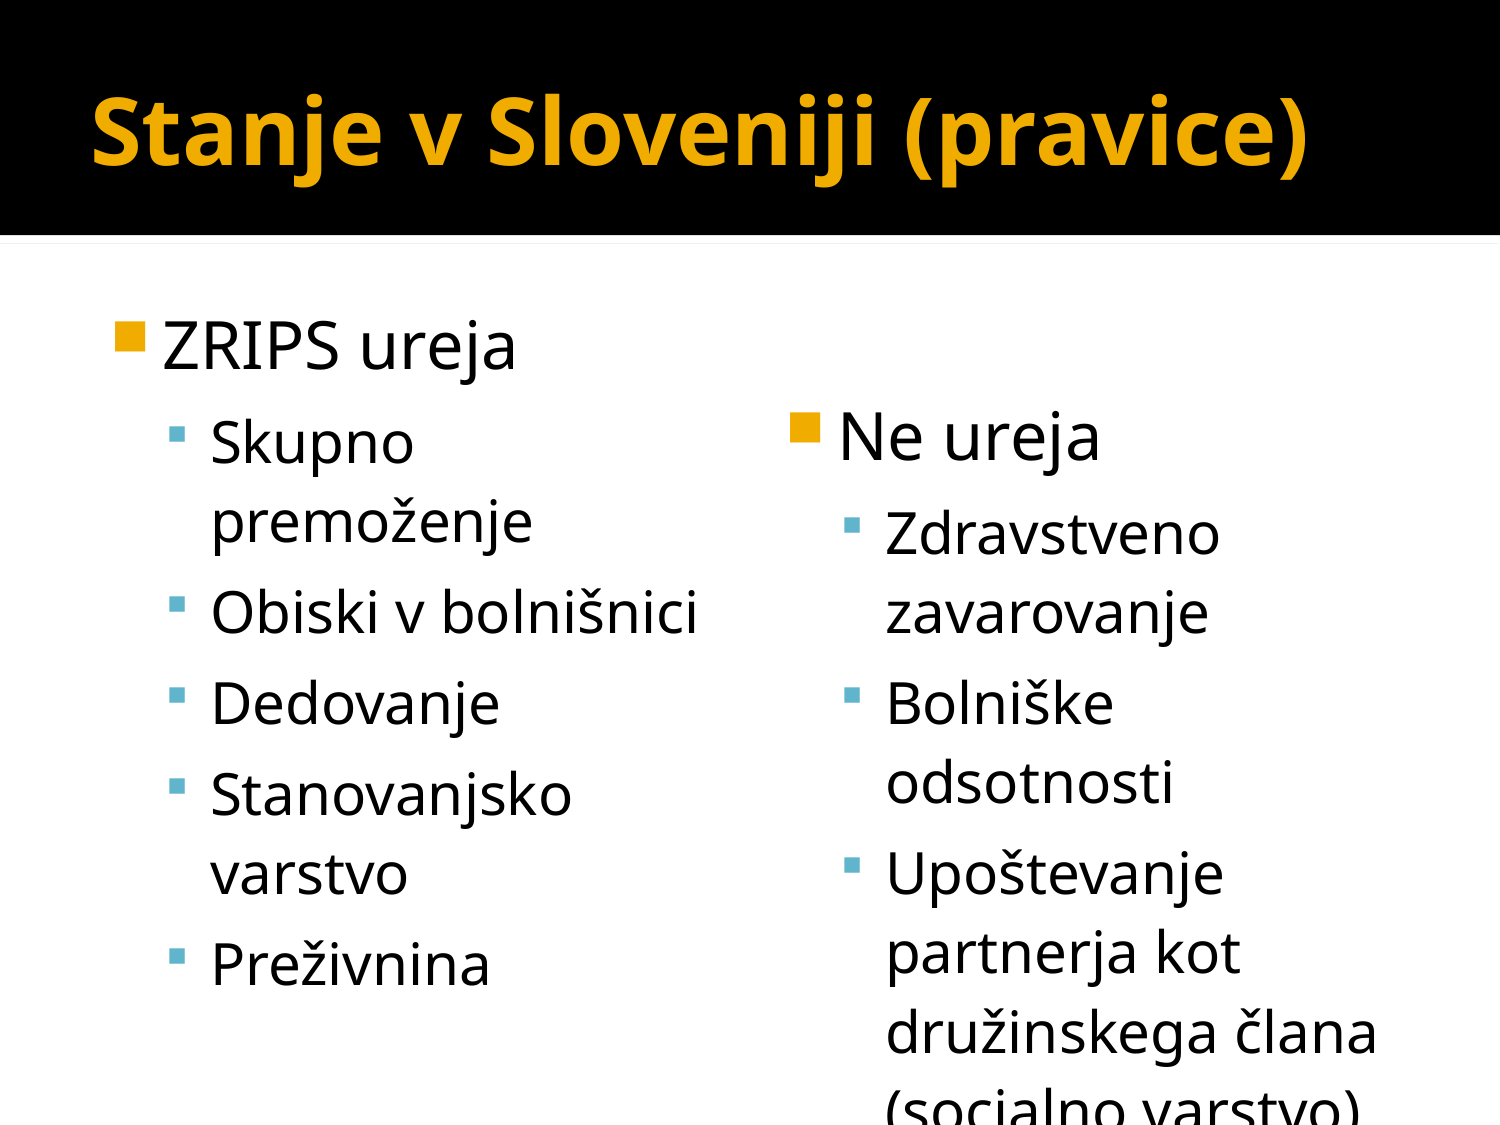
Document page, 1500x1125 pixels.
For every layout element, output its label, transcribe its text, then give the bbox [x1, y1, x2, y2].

title Stanje v Sloveniji (pravice) [75, 25, 1425, 231]
table_header ZRIPS ureja Skupno premoženje Obiski v bolnišnici Dedovanje Stanovanjsko varstvo Preživnina [75, 291, 750, 1125]
table_header Ne ureja Zdravstveno zavarovanje Bolniške odsotnosti Upoštevanje partnerja kot družinskega člana (socialno varstvo) Davčne ugodnosti… [750, 291, 1425, 1125]
